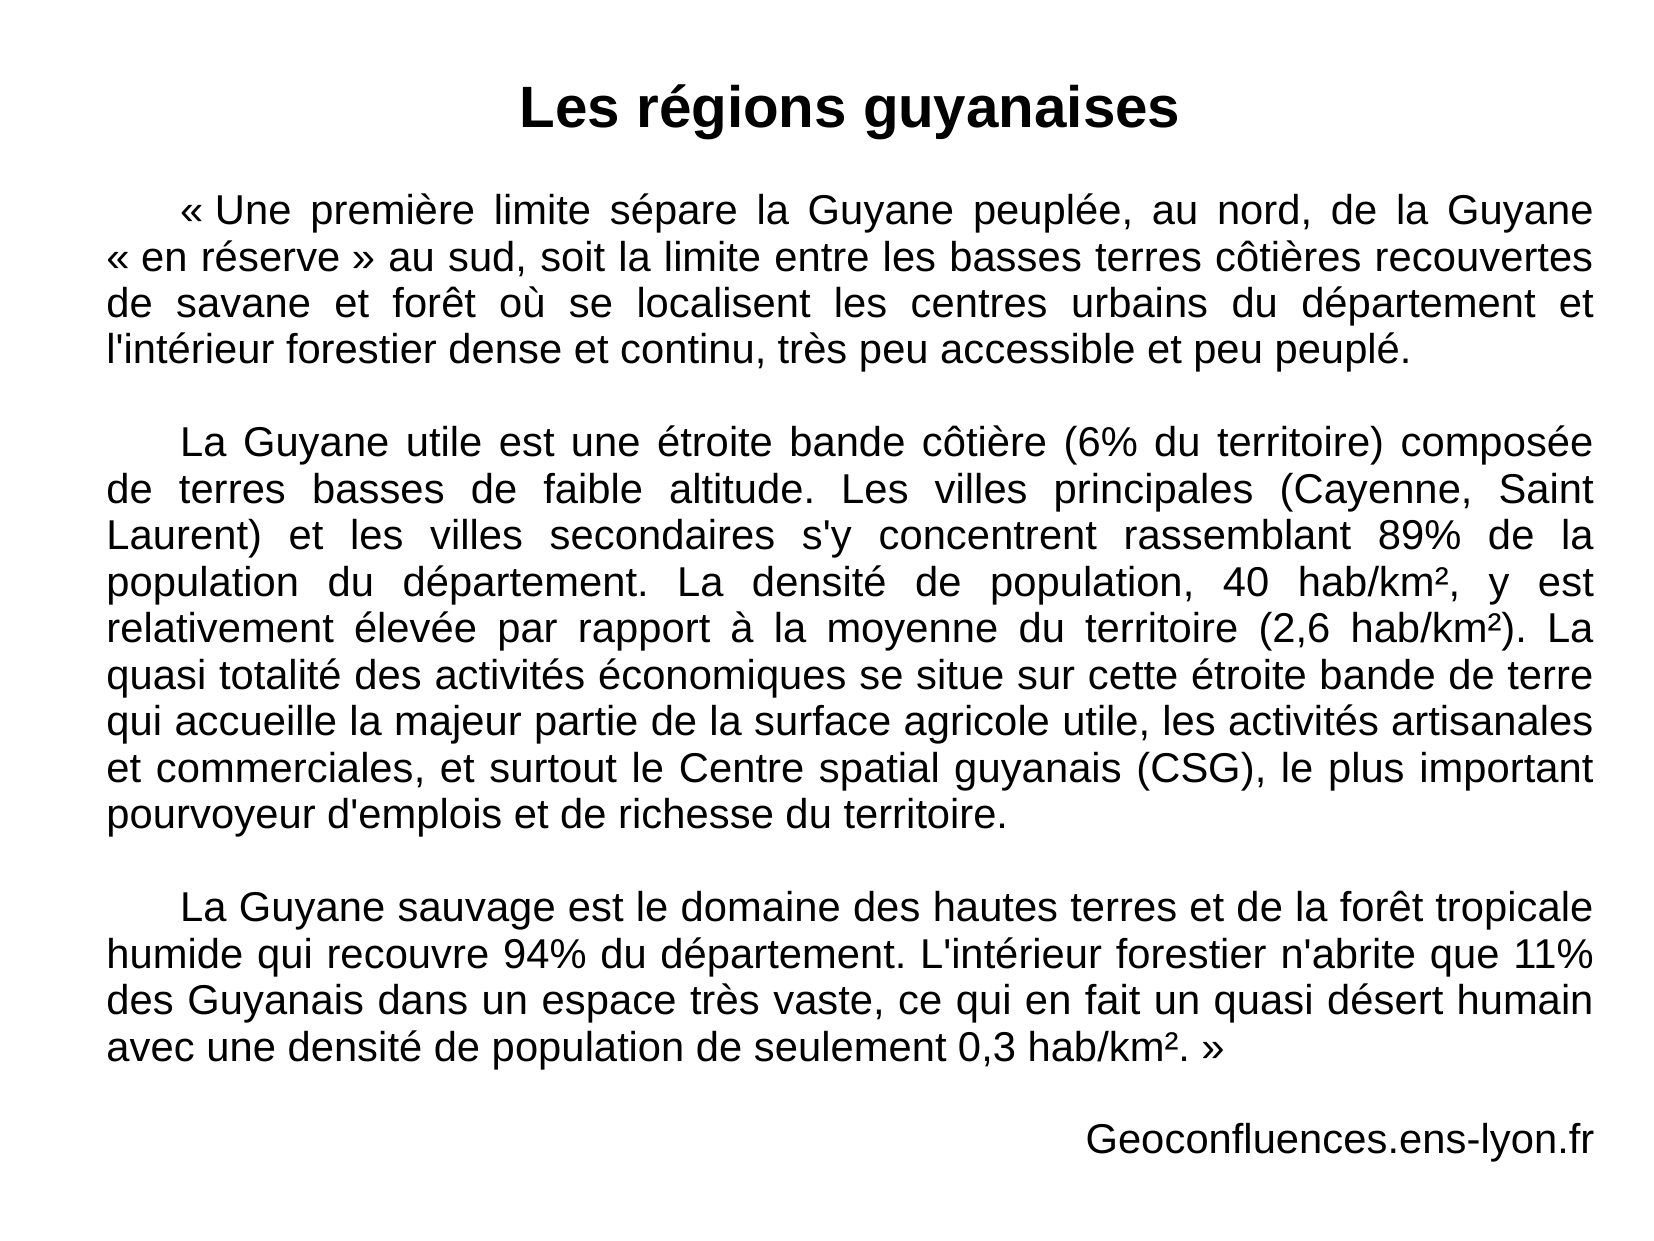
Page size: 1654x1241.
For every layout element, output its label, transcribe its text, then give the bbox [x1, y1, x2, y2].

subtitle Les régions guyanaises « Une première limite sépare la Guyane peuplée, au nord, de la Guyane « en réserve » au sud, soit la limite entre les basses terres côtières recouvertes de savane et forêt où se localisent les centres urbains du département et l'intérieur forestier dense et continu, très peu accessible et peu peuplé. La Guyane utile est une étroite bande côtière (6% du territoire) composée de terres basses de faible altitude. Les villes principales (Cayenne, Saint Laurent) et les villes secondaires s'y concentrent rassemblant 89% de la population du département. La densité de population, 40 hab/km², y est relativement élevée par rapport à la moyenne du territoire (2,6 hab/km²). La quasi totalité des activités économiques se situe sur cette étroite bande de terre qui accueille la majeur partie de la surface agricole utile, les activités artisanales et commerciales, et surtout le Centre spatial guyanais (CSG), le plus important pourvoyeur d'emplois et de richesse du territoire. La Guyane sauvage est le domaine des hautes terres et de la forêt tropicale humide qui recouvre 94% du département. L'intérieur forestier n'abrite que 11% des Guyanais dans un espace très vaste, ce qui en fait un quasi désert humain avec une densité de population de seulement 0,3 hab/km². » Geoconfluences.ens-lyon.fr [106, 56, 1595, 1182]
